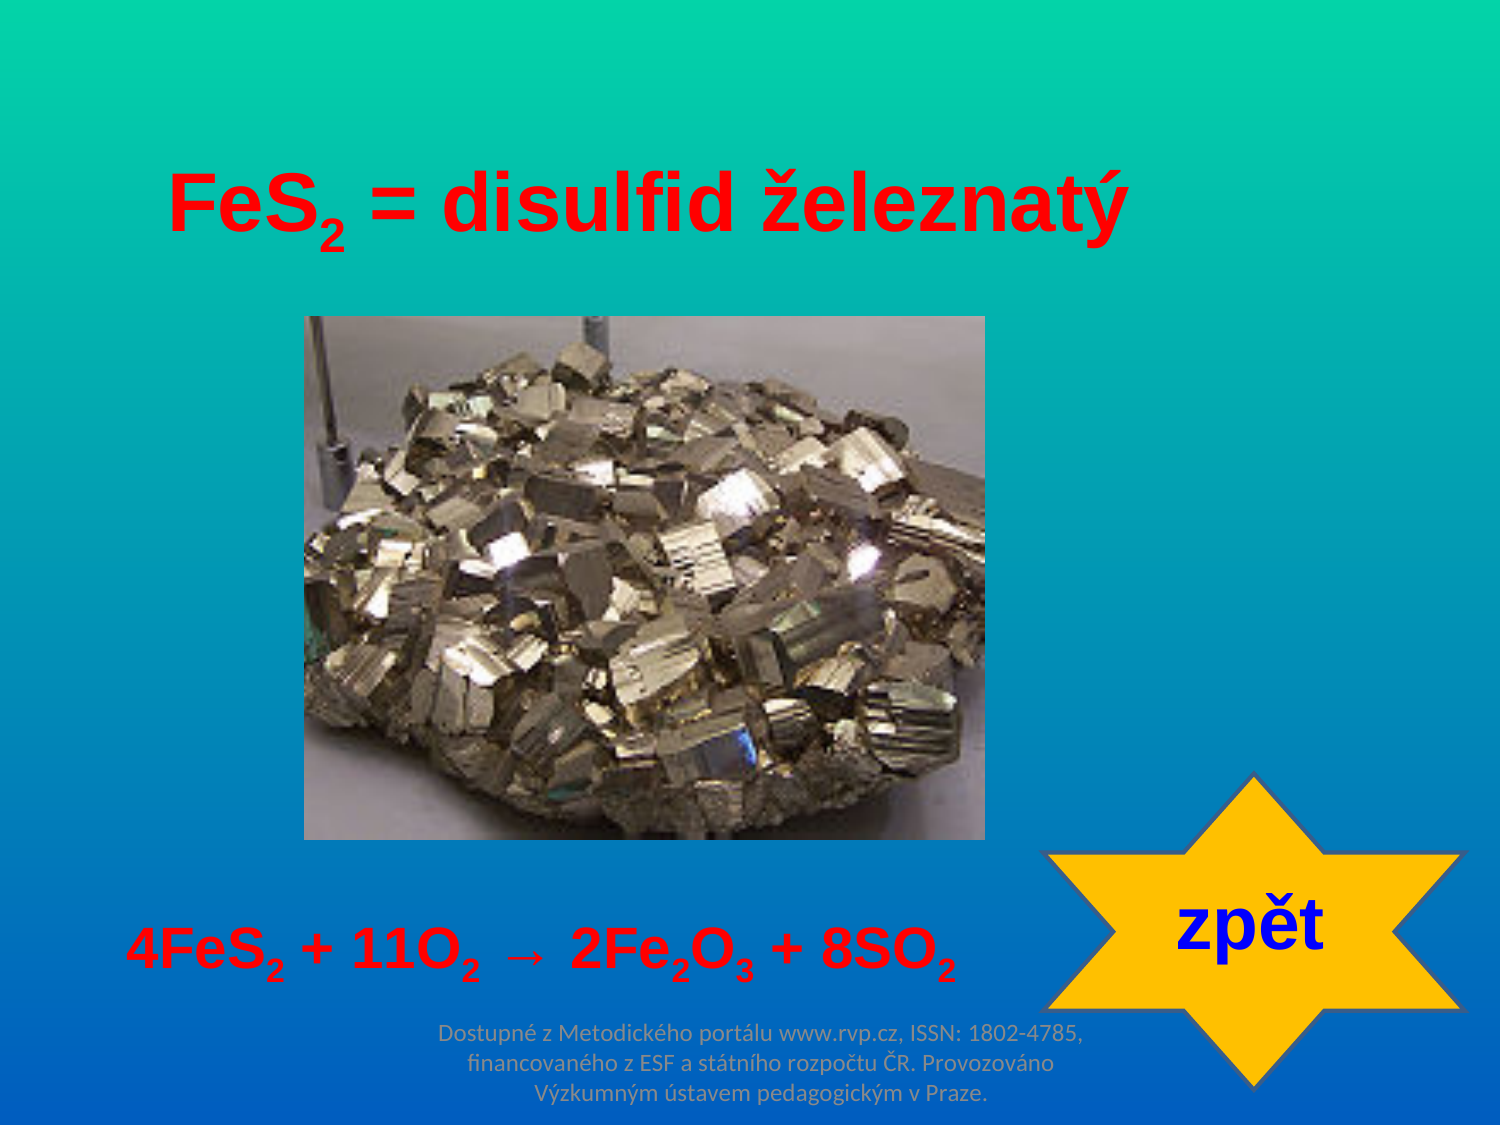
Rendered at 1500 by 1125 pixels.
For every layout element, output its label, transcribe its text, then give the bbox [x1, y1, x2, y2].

text_box zpět [1160, 867, 1360, 973]
text_box [1042, 773, 1465, 1090]
picture [0, 316, 1500, 839]
text_box Dostupné z Metodického portálu www.rvp.cz, ISSN: 1802-4785, financovaného z ESF a státního rozpočtu ČR. Provozováno Výzkumným ústavem pedagogickým v Praze. [421, 1031, 1102, 1092]
text_box 4FeS2 + 11O2 → 2Fe2O3 + 8SO2 [112, 902, 972, 998]
text_box FeS2 = disulfid železnatý [152, 140, 1500, 270]
